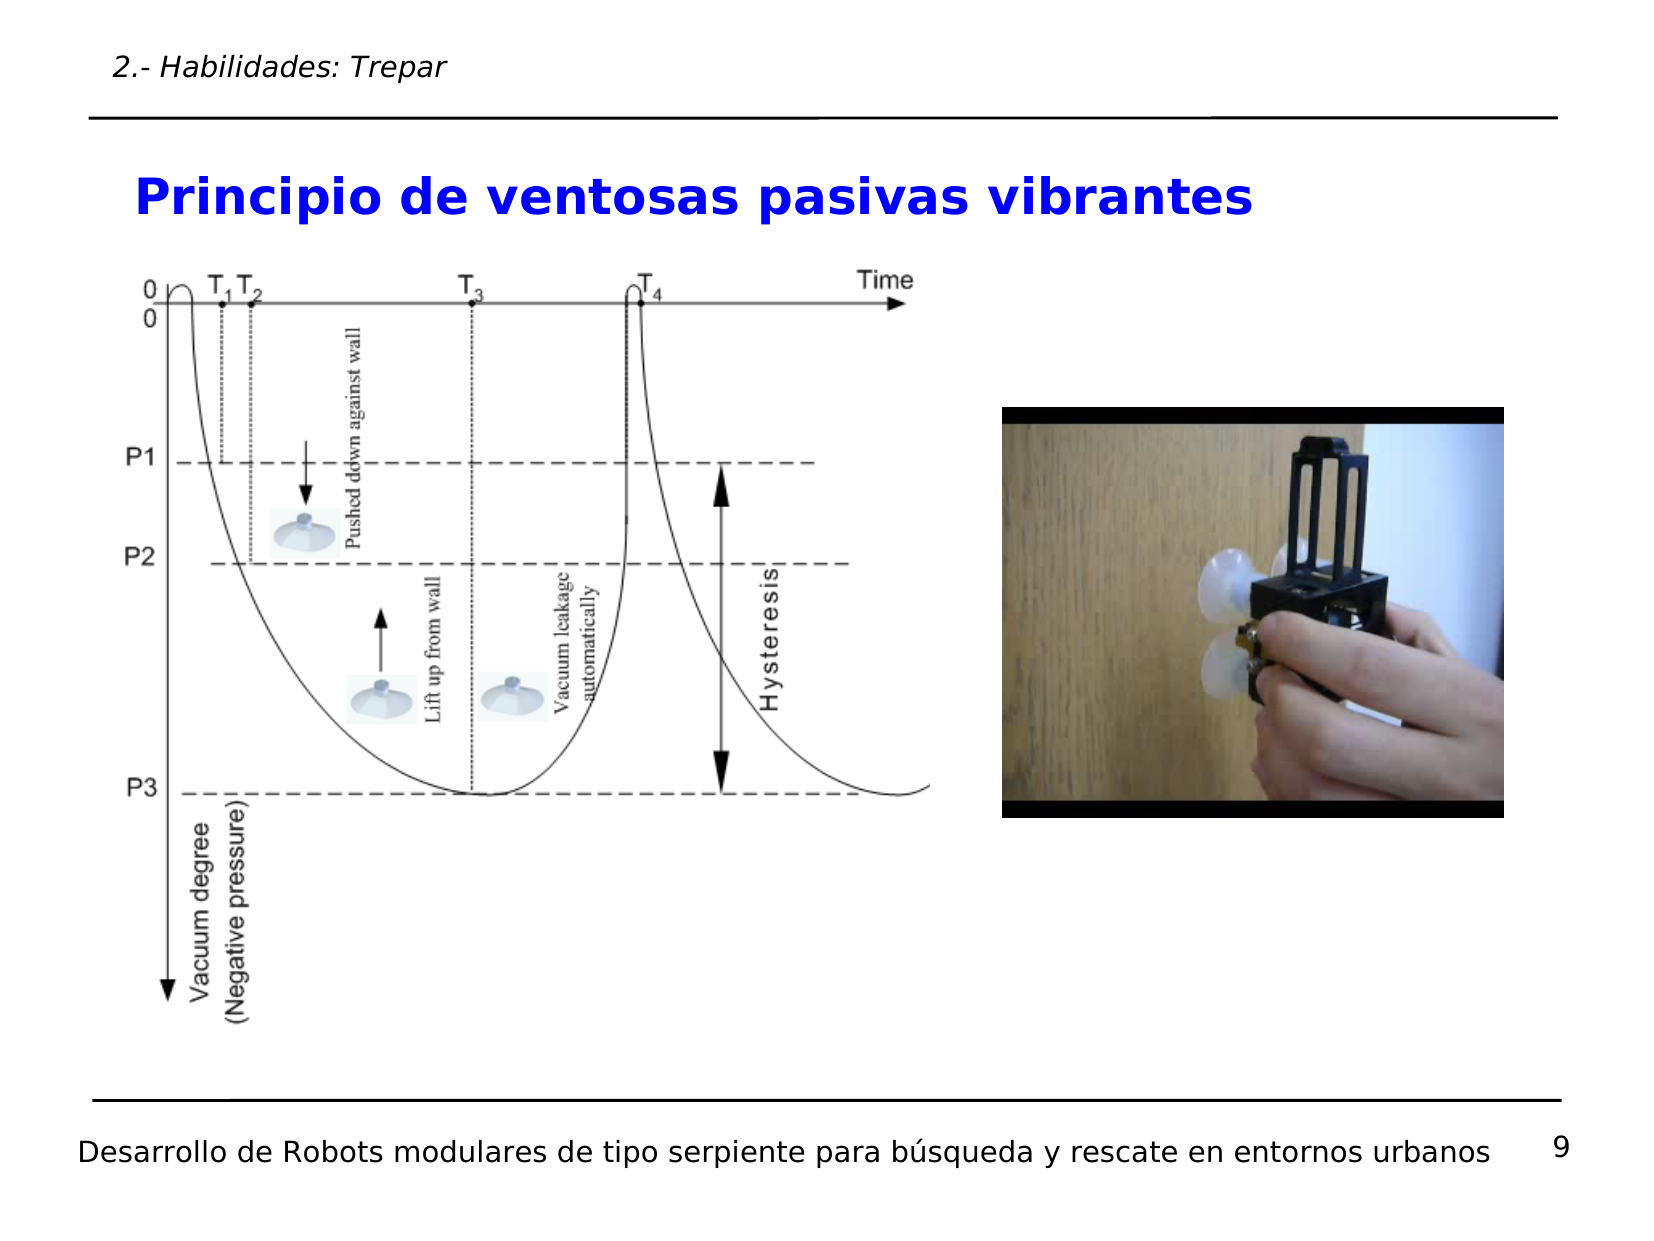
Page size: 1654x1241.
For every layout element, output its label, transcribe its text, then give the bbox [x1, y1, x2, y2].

picture [124, 262, 930, 1026]
picture [1002, 407, 1504, 818]
text_box Principio de ventosas pasivas vibrantes [119, 160, 1271, 234]
text_box Desarrollo de Robots modulares de tipo serpiente para búsqueda y rescate en entornos urbanos [62, 1127, 1508, 1178]
text_box 2.- Habilidades: Trepar [97, 42, 462, 93]
